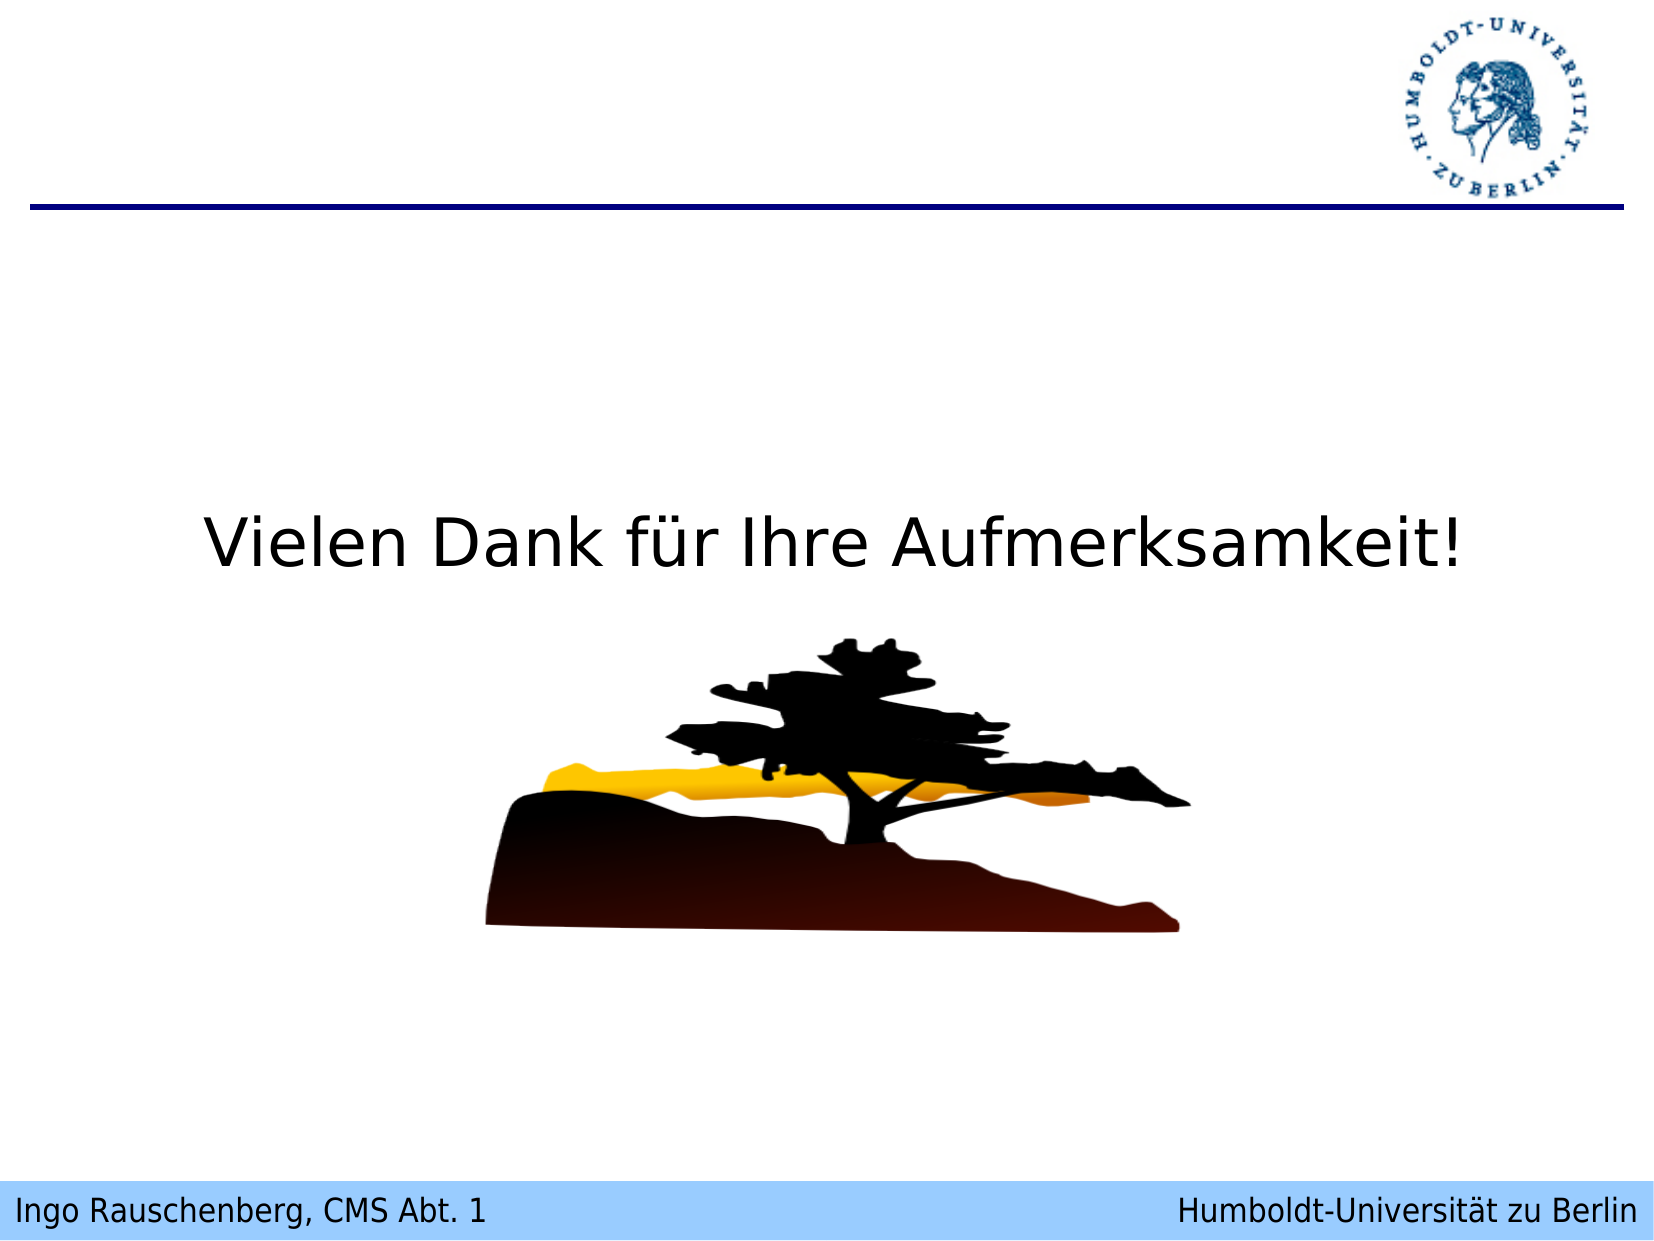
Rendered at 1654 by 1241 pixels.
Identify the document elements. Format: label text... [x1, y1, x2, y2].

text_box Humboldt-Universität zu Berlin [826, 1181, 1654, 1241]
picture [1398, 10, 1595, 204]
list Vielen Dank für Ihre Aufmerksamkeit! [82, 290, 1571, 1094]
picture [479, 496, 1201, 938]
text_box Ingo Rauschenberg, CMS Abt. 1 [0, 1181, 826, 1241]
